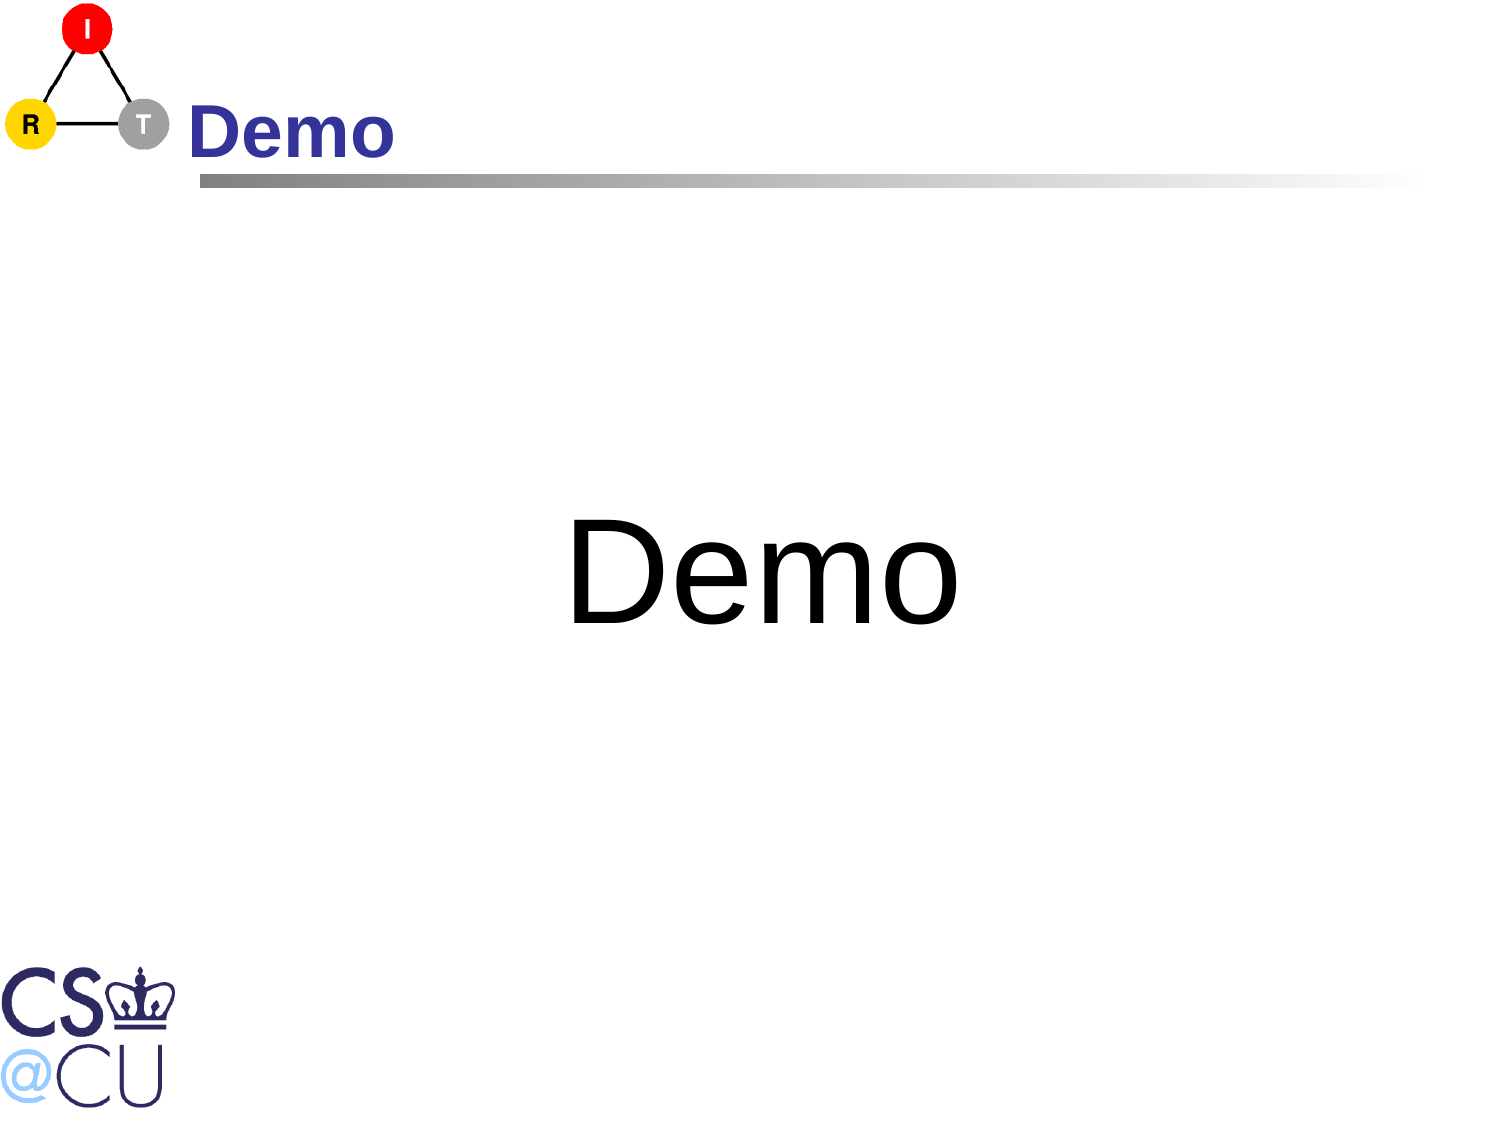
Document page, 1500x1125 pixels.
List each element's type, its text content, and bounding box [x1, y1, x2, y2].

title Demo [187, 44, 1463, 218]
picture [0, 0, 173, 154]
picture [0, 949, 175, 1125]
list Demo [562, 487, 1013, 688]
